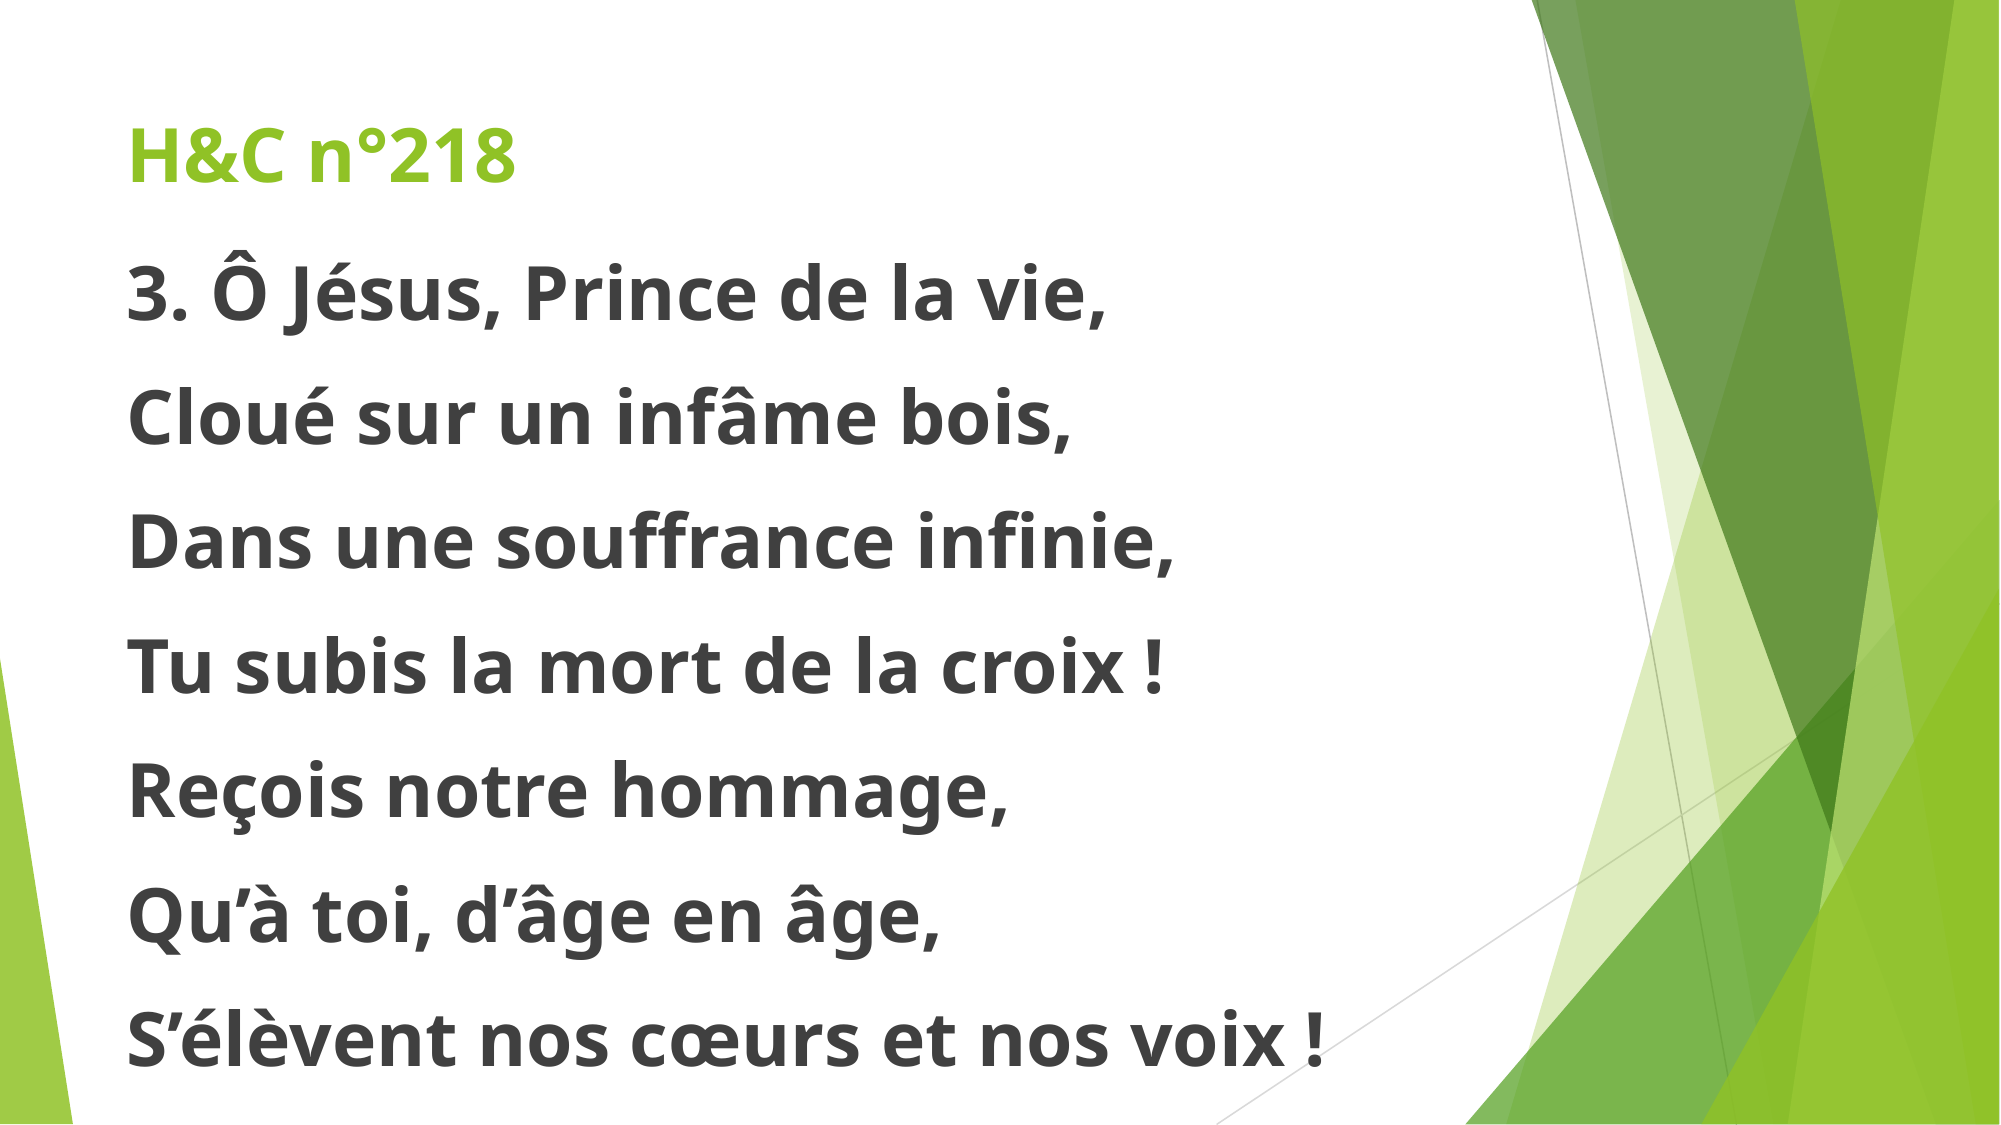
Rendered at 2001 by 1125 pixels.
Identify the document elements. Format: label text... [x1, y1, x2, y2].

text_box H&C n°218 [111, 99, 1522, 224]
text_box 3. Ô Jésus, Prince de la vie, Cloué sur un infâme bois, Dans une souffrance infinie, Tu subis la mort de la croix ! Reçois notre hommage, Qu’à toi, d’âge en âge, S’élèvent nos cœurs et nos voix ! [111, 224, 1949, 1063]
